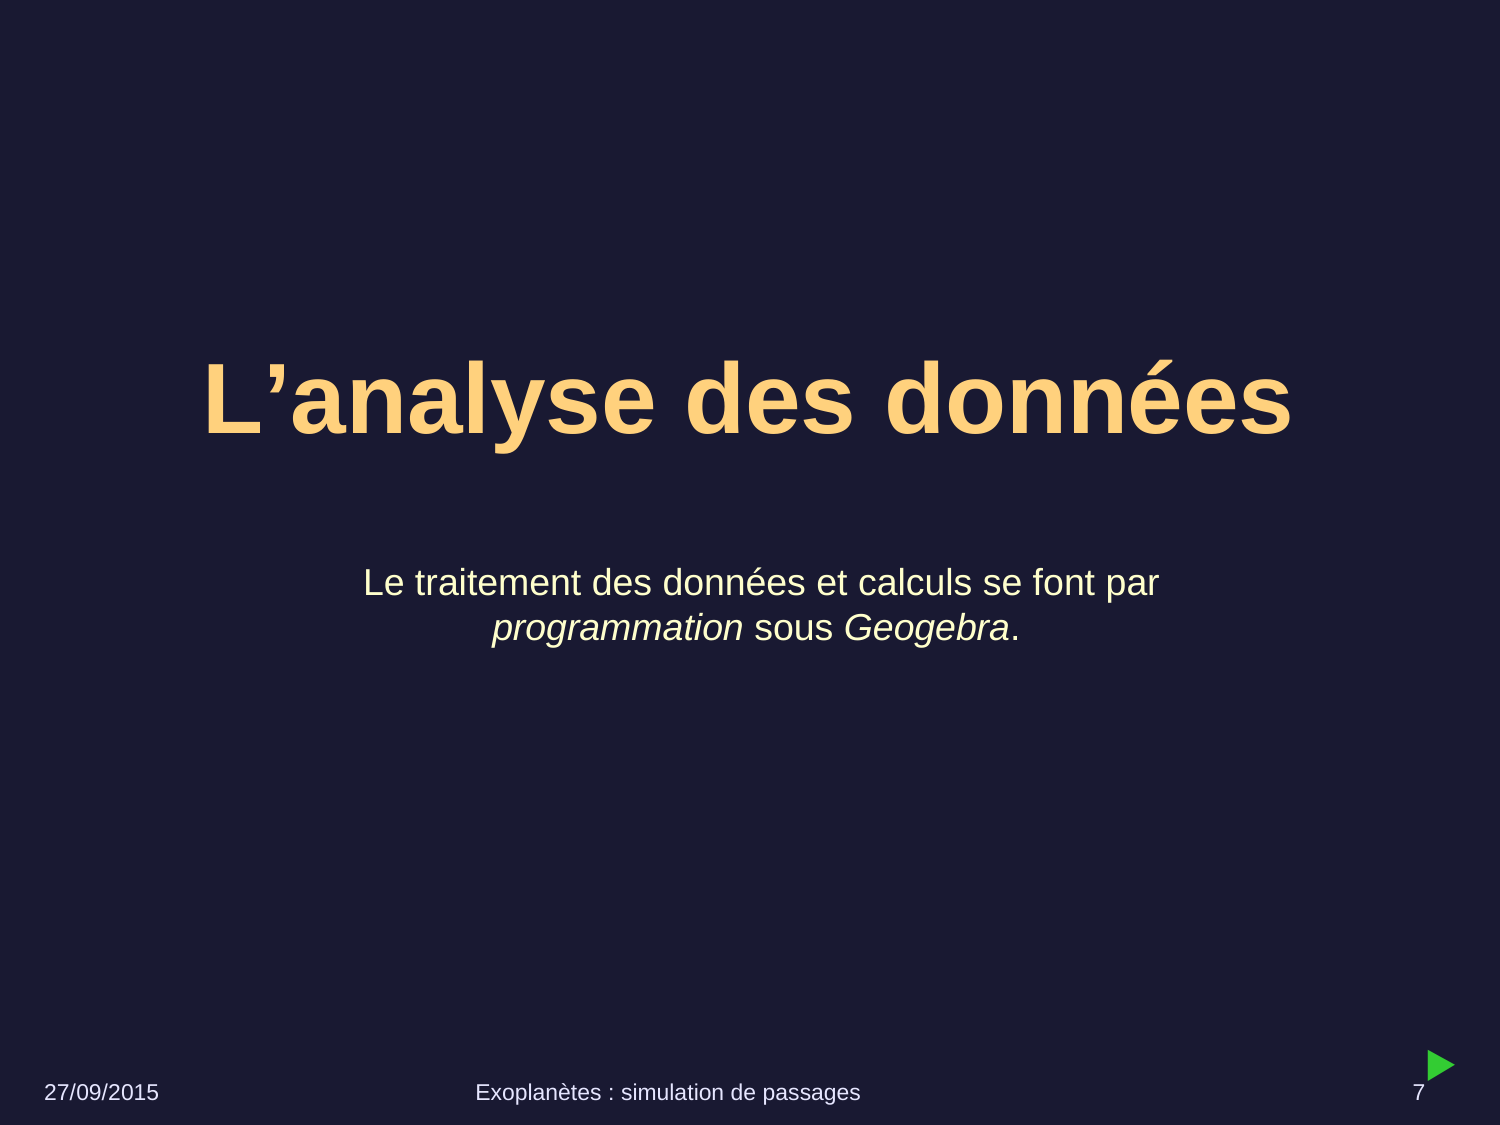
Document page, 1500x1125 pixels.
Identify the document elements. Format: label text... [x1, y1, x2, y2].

text_box Le traitement des données et calculs se font par programmation sous Geogebra. [100, 550, 1424, 657]
text_box  [1409, 1034, 1475, 1096]
text_box L’analyse des données [187, 326, 1311, 462]
